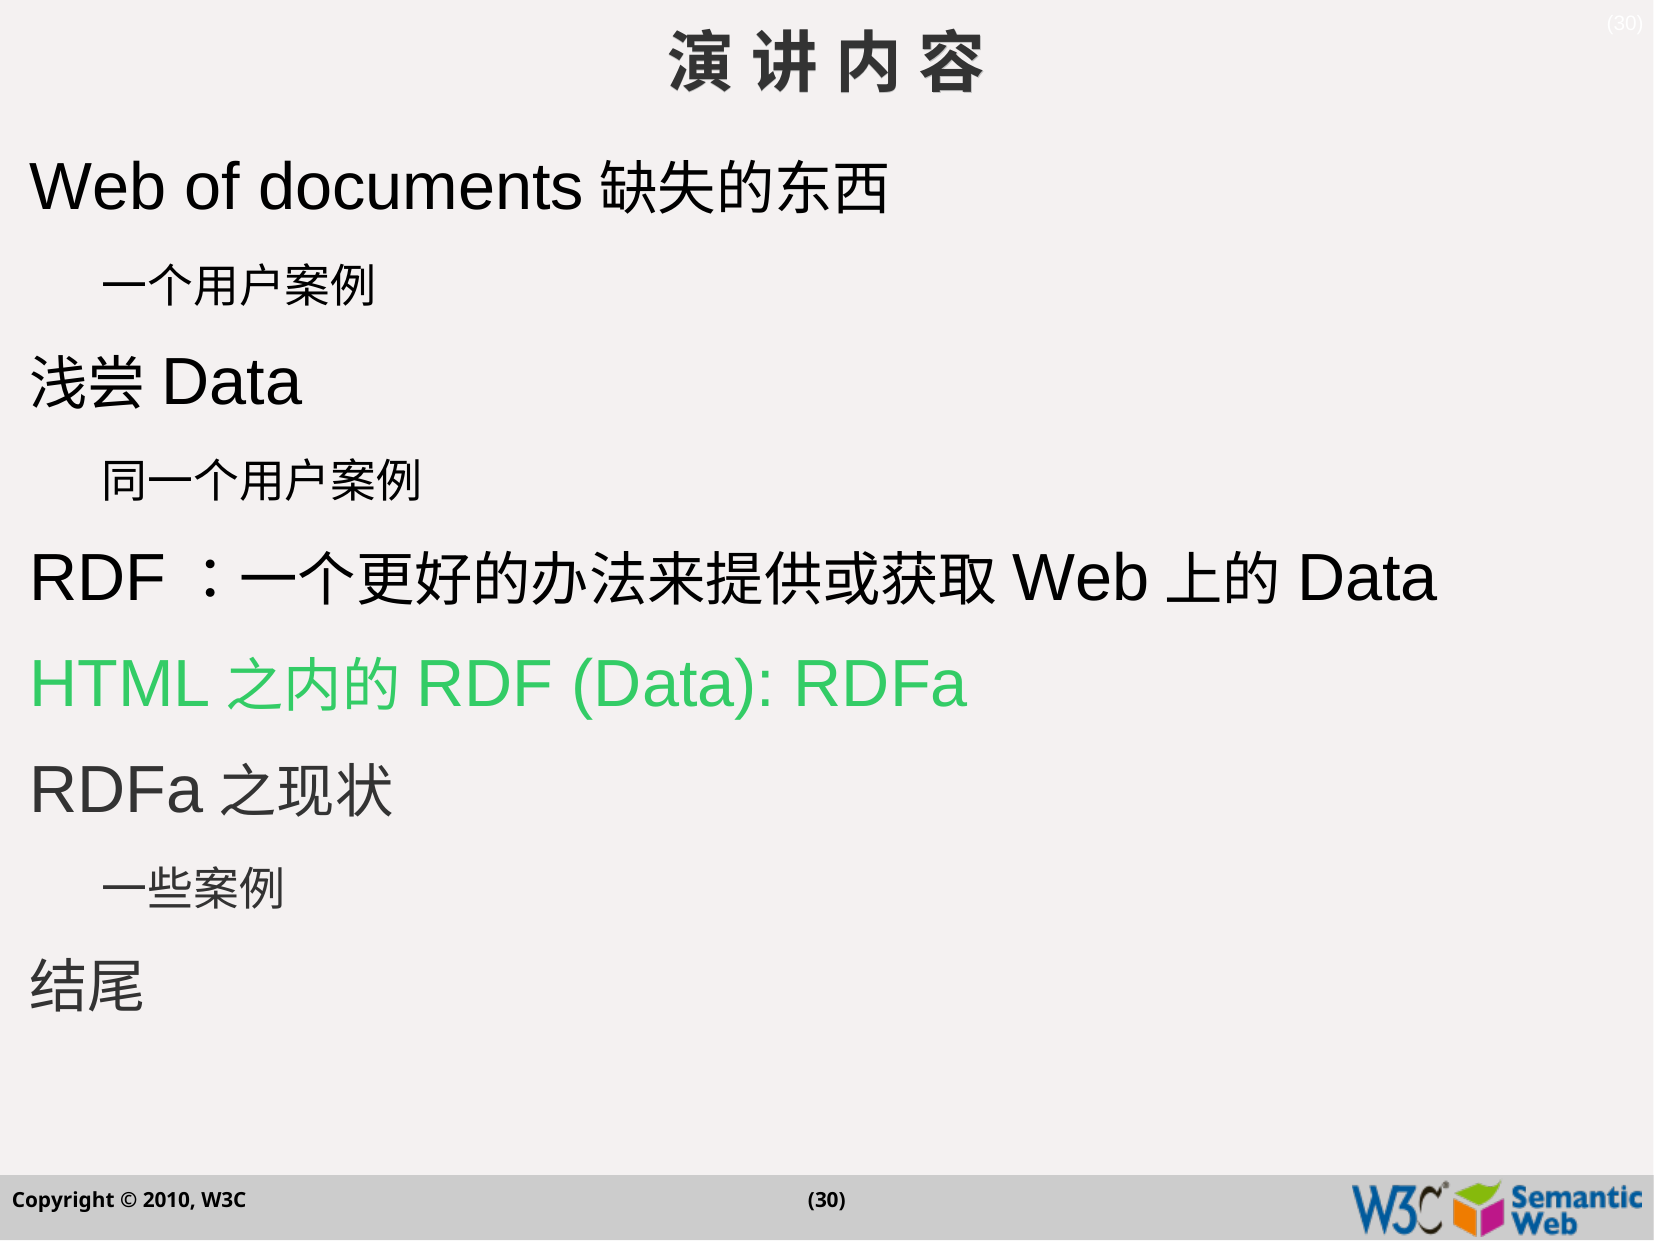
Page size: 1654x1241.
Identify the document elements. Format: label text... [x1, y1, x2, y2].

picture [1352, 1178, 1642, 1237]
title 演 讲 内 容 [0, 0, 1654, 119]
list Web of documents缺失的东西 一个用户案例 浅尝Data 同一个用户案例 RDF：一个更好的办法来提供或获取Web上的Data HTML之内的RDF (Data): RDFa RDFa之现状 一些案例 结尾 [29, 147, 1624, 1119]
